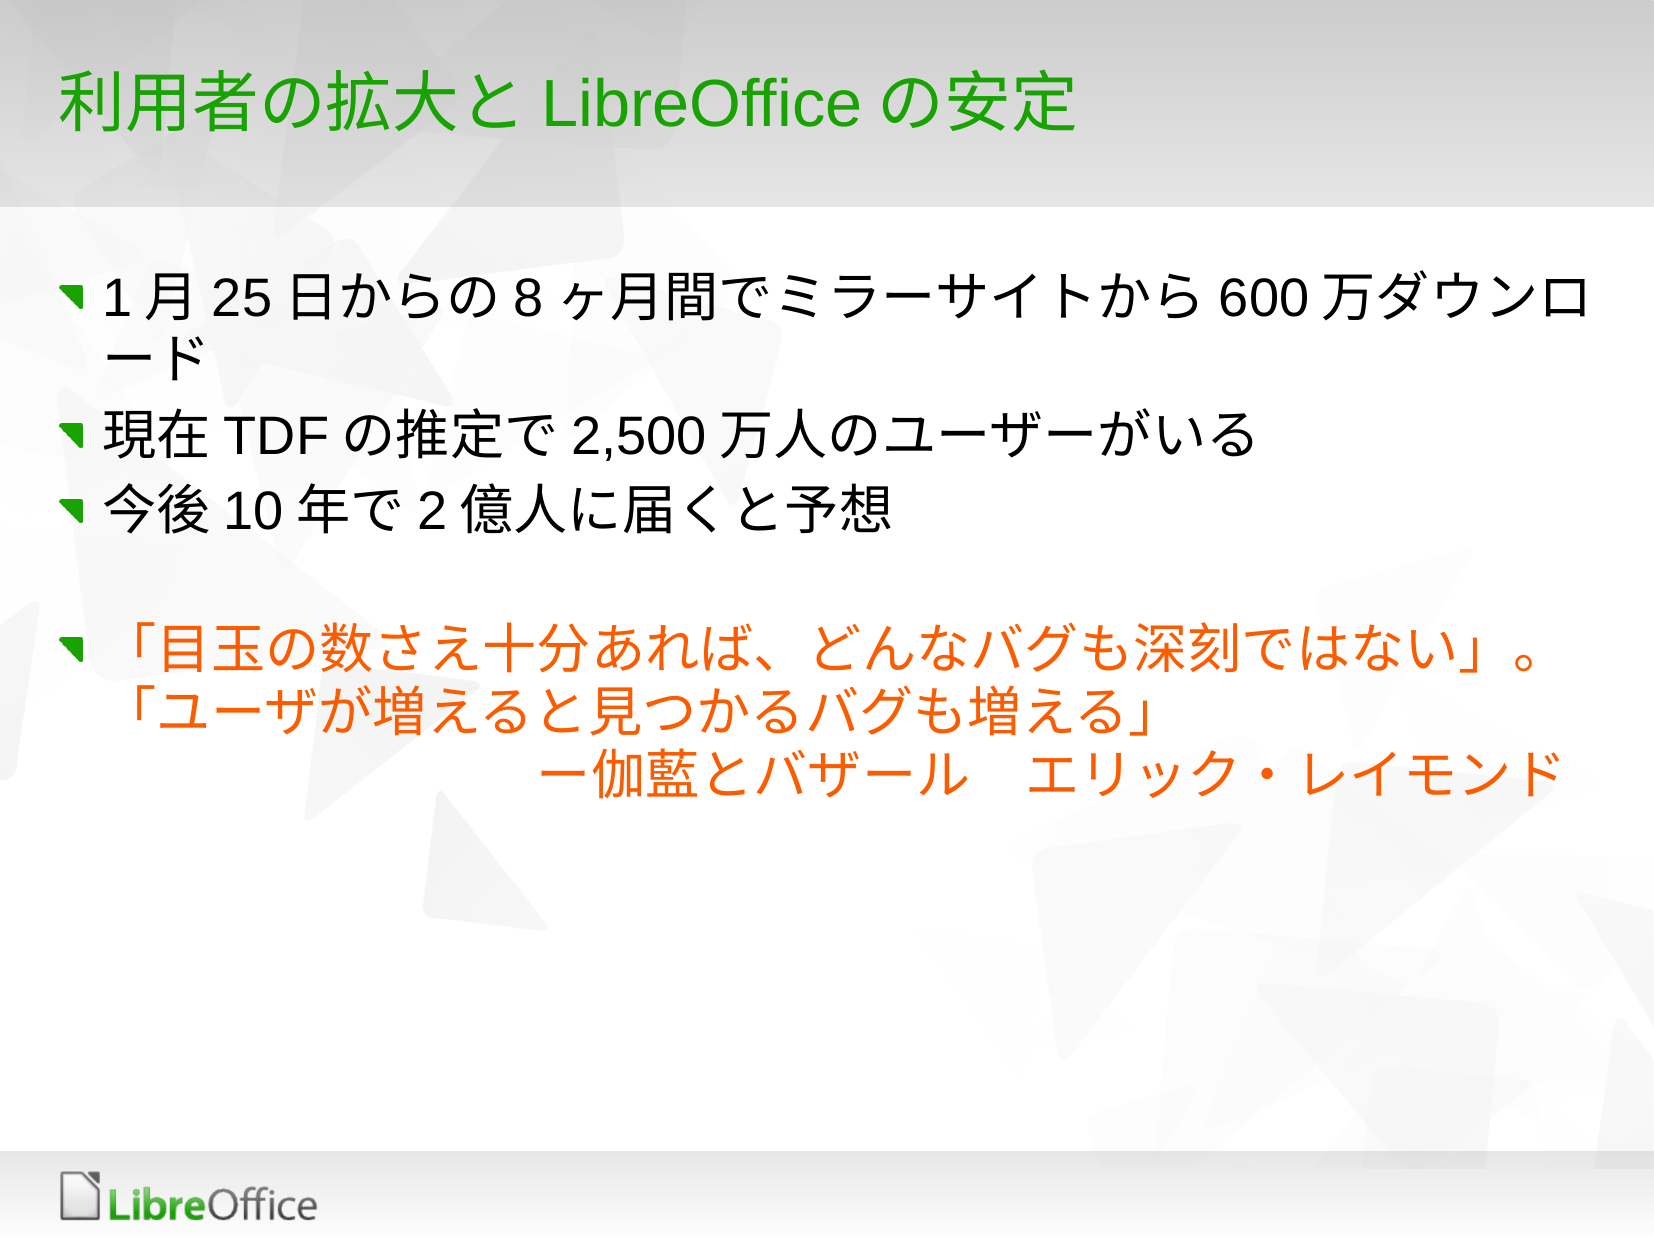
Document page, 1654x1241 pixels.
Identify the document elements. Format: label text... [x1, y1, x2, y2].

picture [0, 0, 783, 931]
title 利用者の拡大とLibreOfficeの安定 [59, 29, 1595, 178]
list 1月25日からの8ヶ月間でミラーサイトから600万ダウンロード 現在TDFの推定で2,500万人のユーザーがいる 今後10年で2億人に届くと予想 「目玉の数さえ十分あれば、どんなバグも深刻ではない」。 「ユーザが増えると見つかるバグも増える」 ー伽藍とバザール エリック・レイモンド [59, 265, 1595, 1085]
picture [41, 1152, 337, 1240]
picture [915, 548, 1654, 1169]
